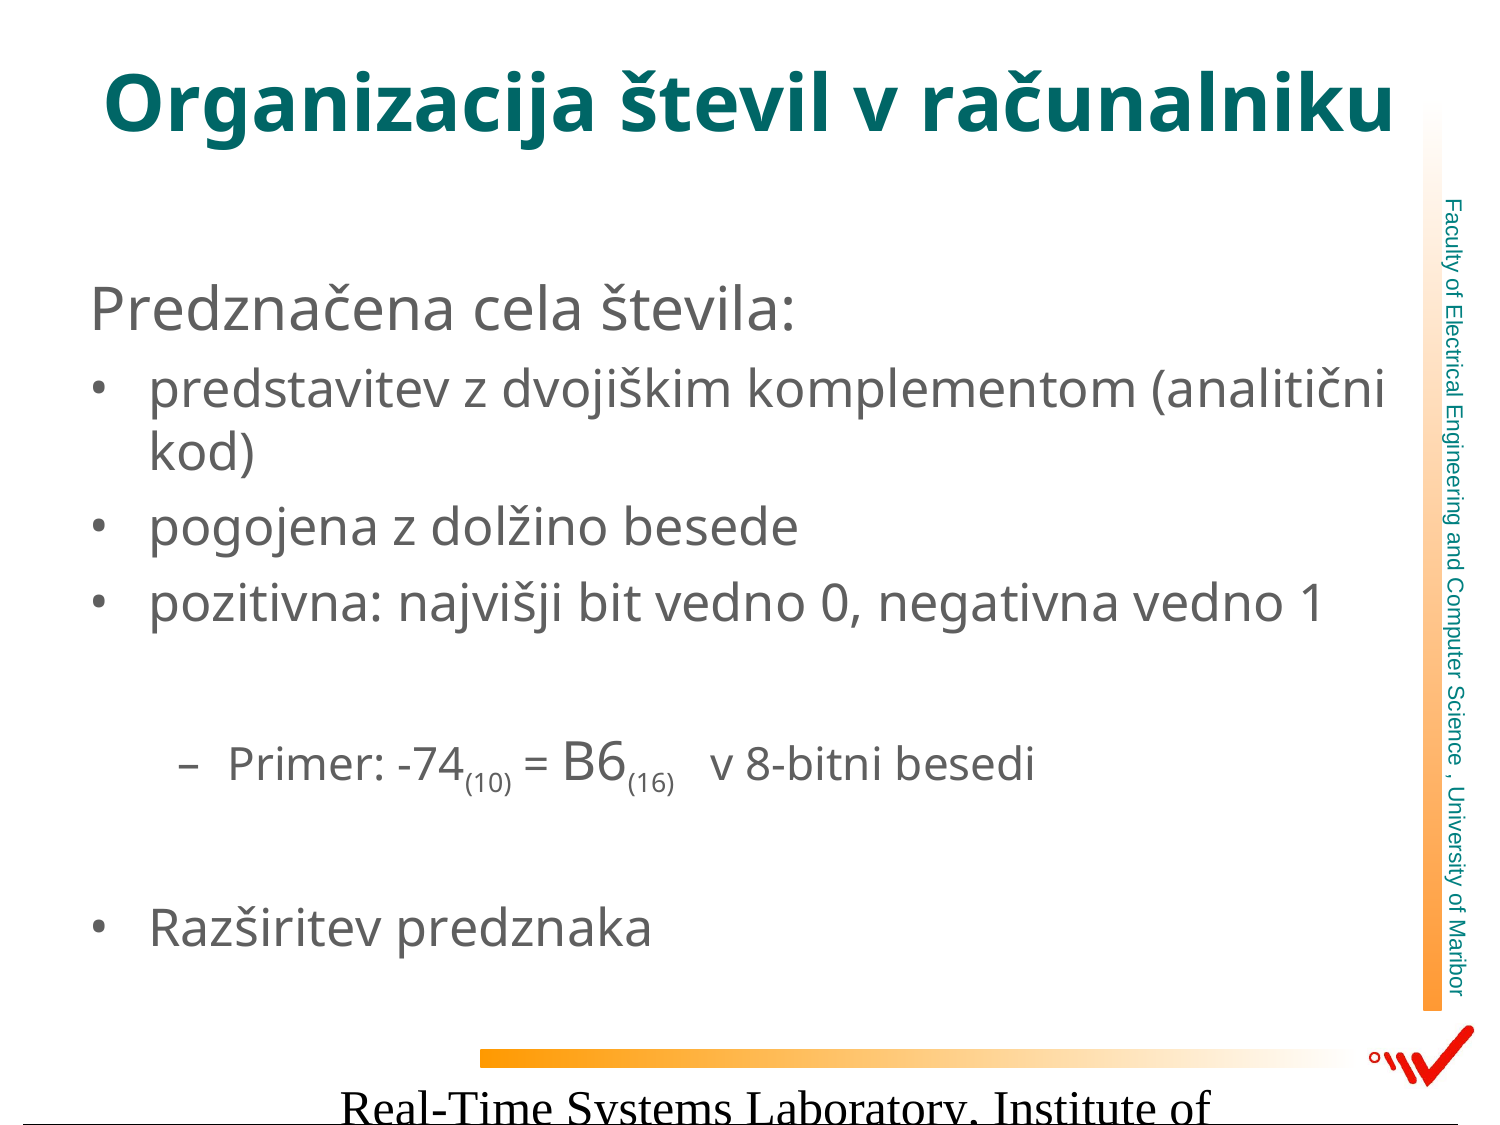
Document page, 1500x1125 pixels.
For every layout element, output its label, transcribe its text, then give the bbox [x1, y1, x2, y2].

title Organizacija števil v računalniku [75, 45, 1426, 233]
list Predznačena cela števila: predstavitev z dvojiškim komplementom (analitični kod) pogojena z dolžino besede pozitivna: najvišji bit vedno 0, negativna vedno 1 Primer: -74(10) = B6(16) v 8-bitni besedi Razširitev predznaka [75, 262, 1426, 1006]
